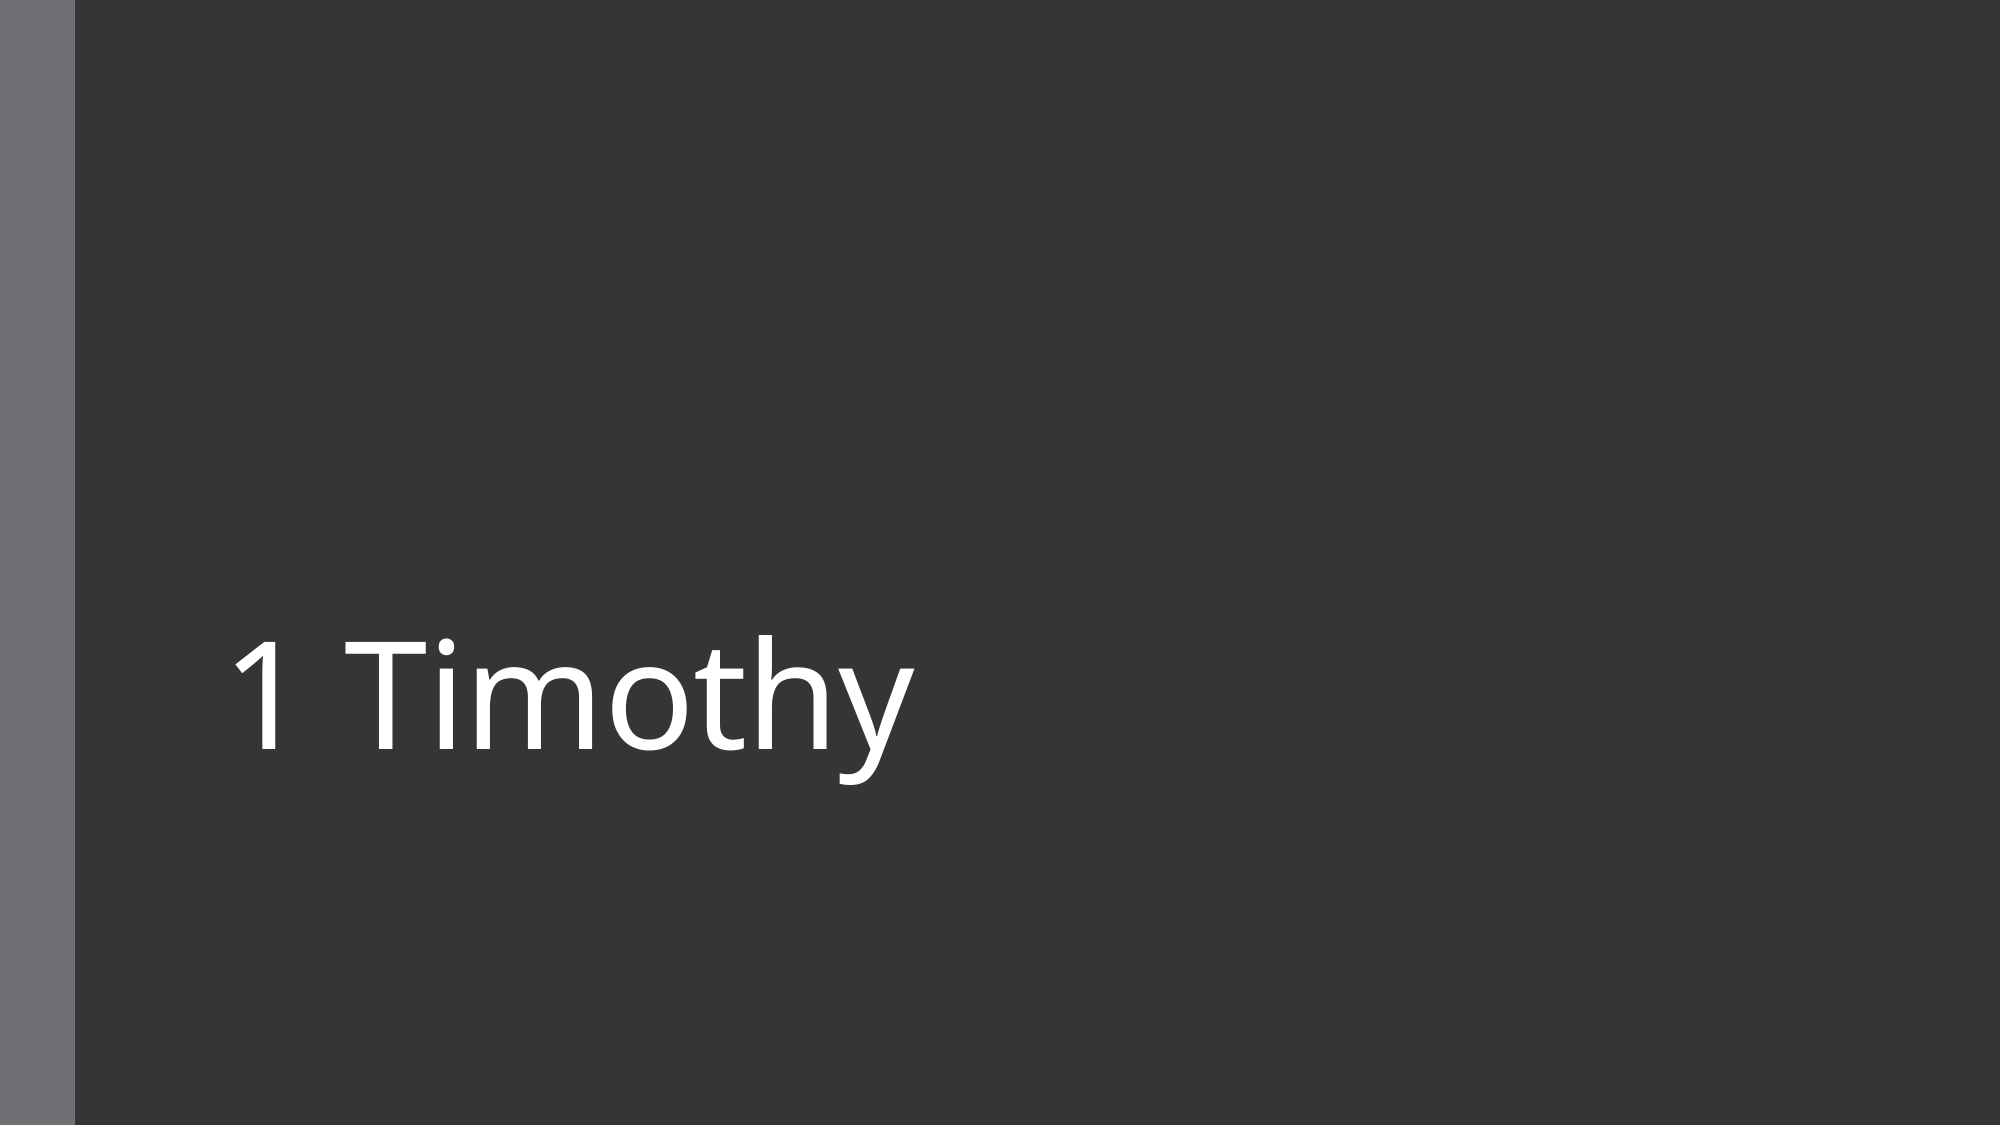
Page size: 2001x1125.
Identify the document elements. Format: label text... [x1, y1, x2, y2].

title 1 Timothy [206, 124, 1752, 788]
